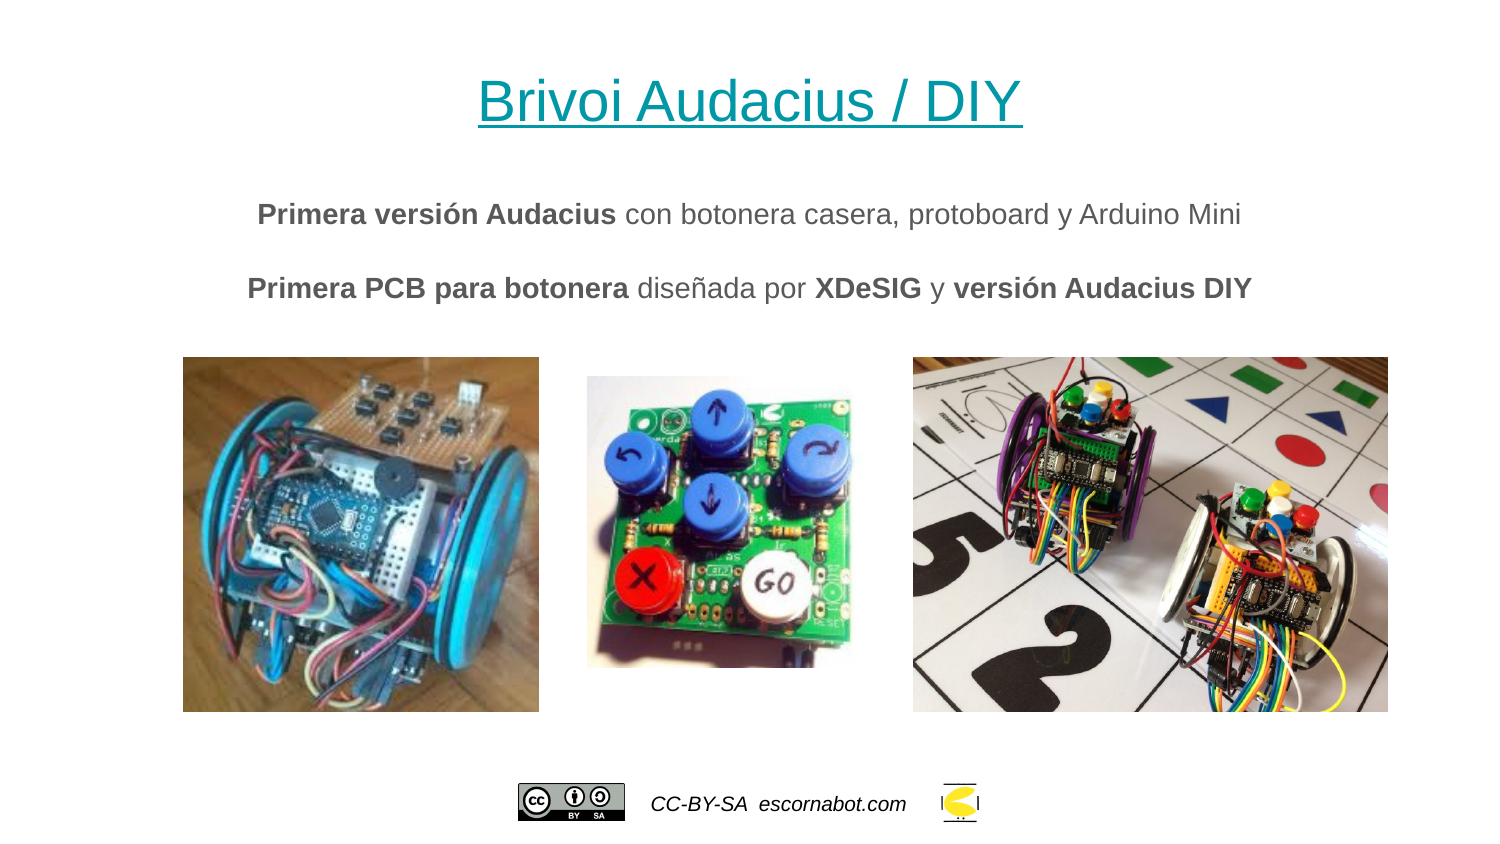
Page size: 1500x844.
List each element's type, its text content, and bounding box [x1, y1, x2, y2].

picture [938, 781, 982, 824]
picture [586, 376, 866, 668]
picture [183, 357, 539, 712]
picture [913, 357, 1388, 712]
text_box Primera versión Audacius con botonera casera, protoboard y Arduino Mini Primera PCB para botonera diseñada por XDeSIG y versión Audacius DIY [145, 175, 1355, 675]
text_box CC-BY-SA escornabot.com [635, 775, 936, 830]
title Brivoi Audacius / DIY [51, 48, 1449, 142]
picture [518, 783, 625, 821]
